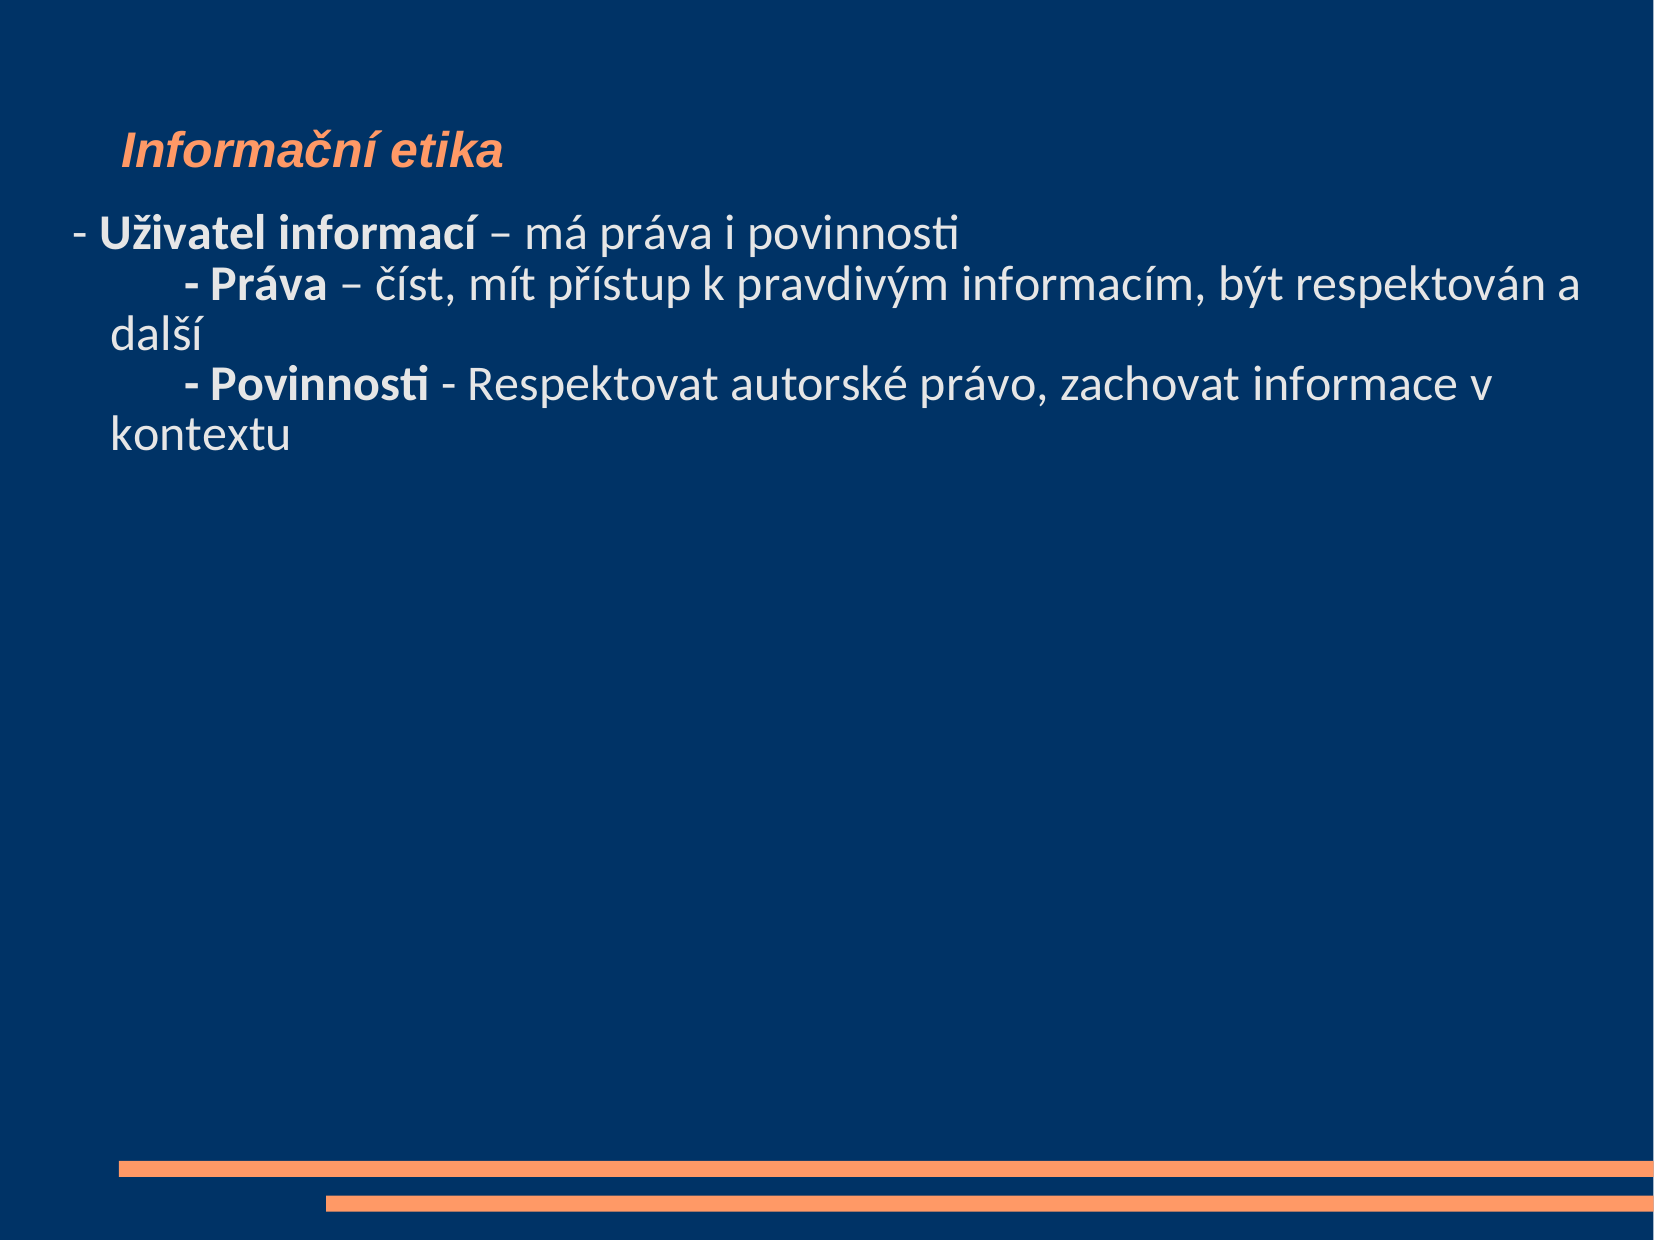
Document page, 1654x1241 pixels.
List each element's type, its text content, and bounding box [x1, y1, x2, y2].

list - Uživatel informací – má práva i povinnosti - Práva – číst, mít přístup k pravdivým informacím, být respektován a další - Povinnosti - Respektovat autorské právo, zachovat informace v kontextu [35, 212, 1595, 1111]
title Informační etika [121, 46, 1534, 212]
